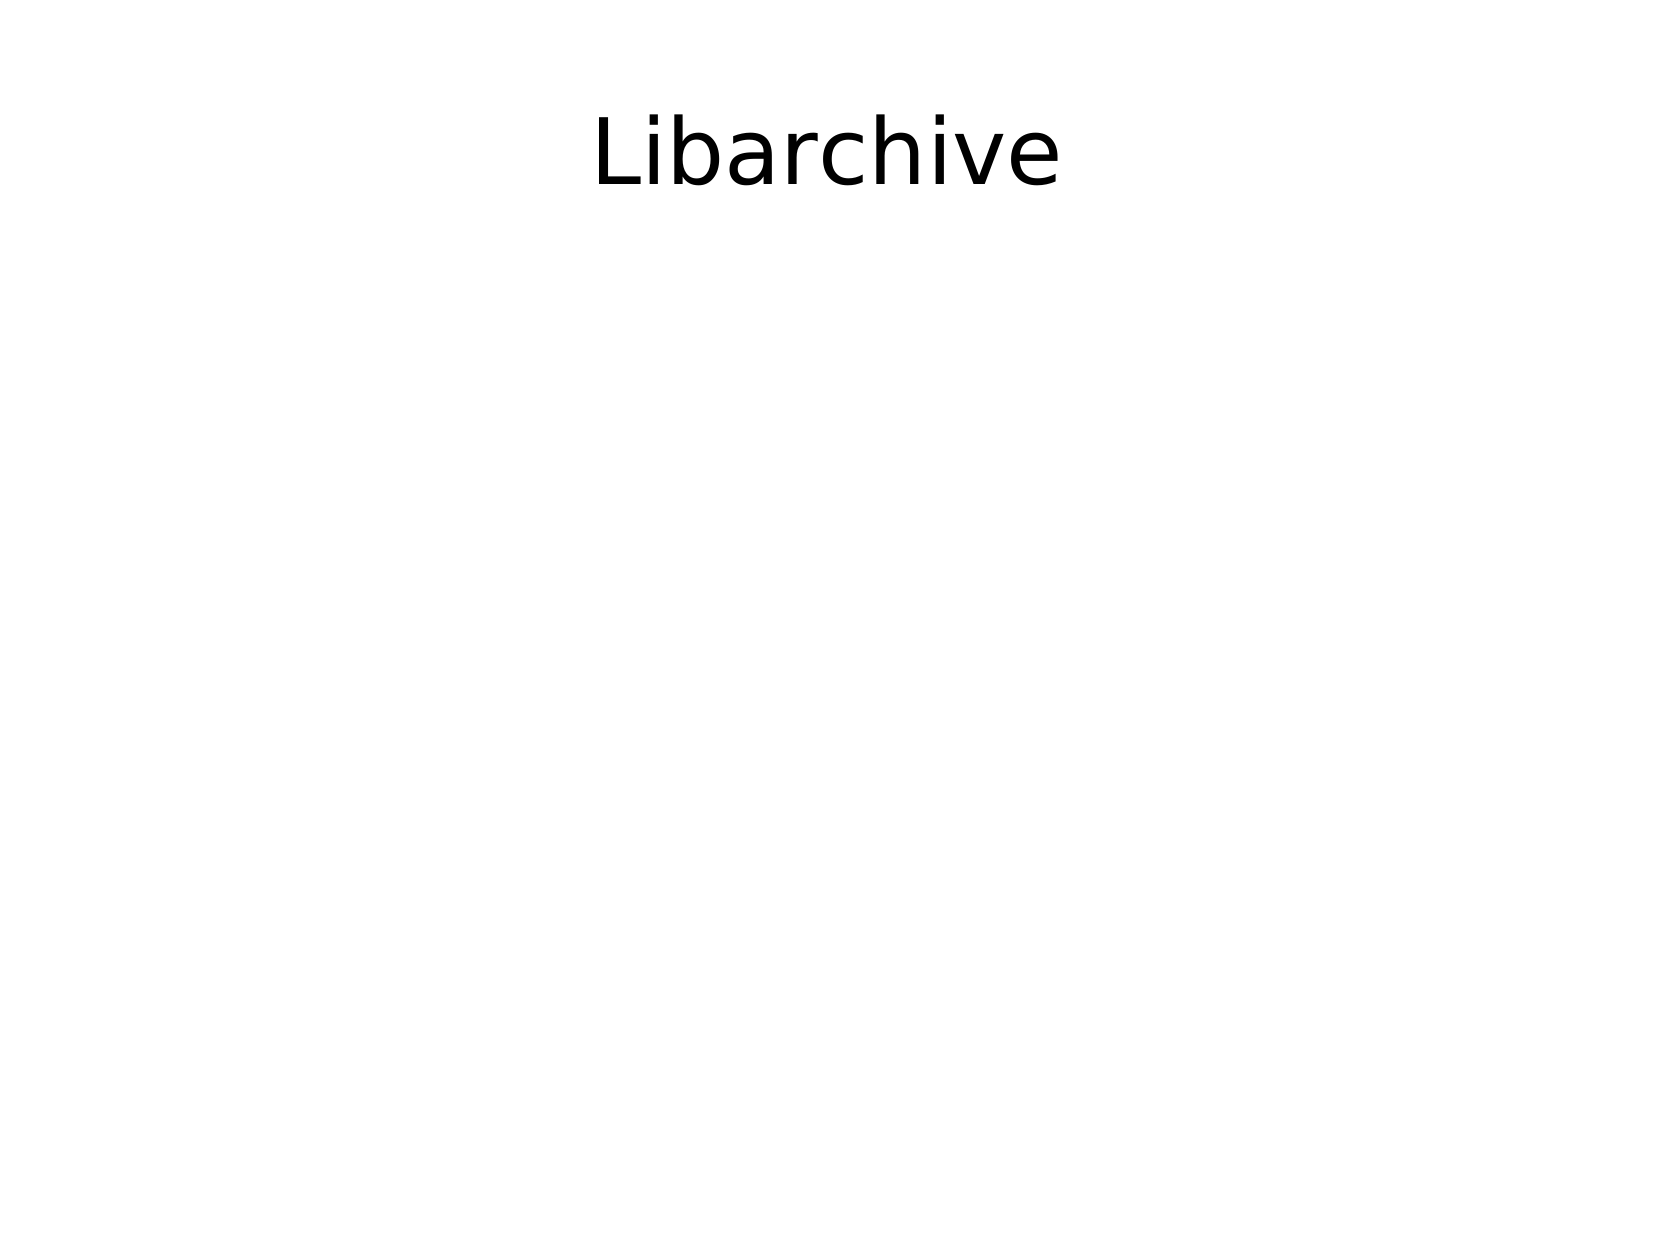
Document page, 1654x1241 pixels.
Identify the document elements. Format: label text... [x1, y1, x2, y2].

title Libarchive [82, 49, 1571, 257]
